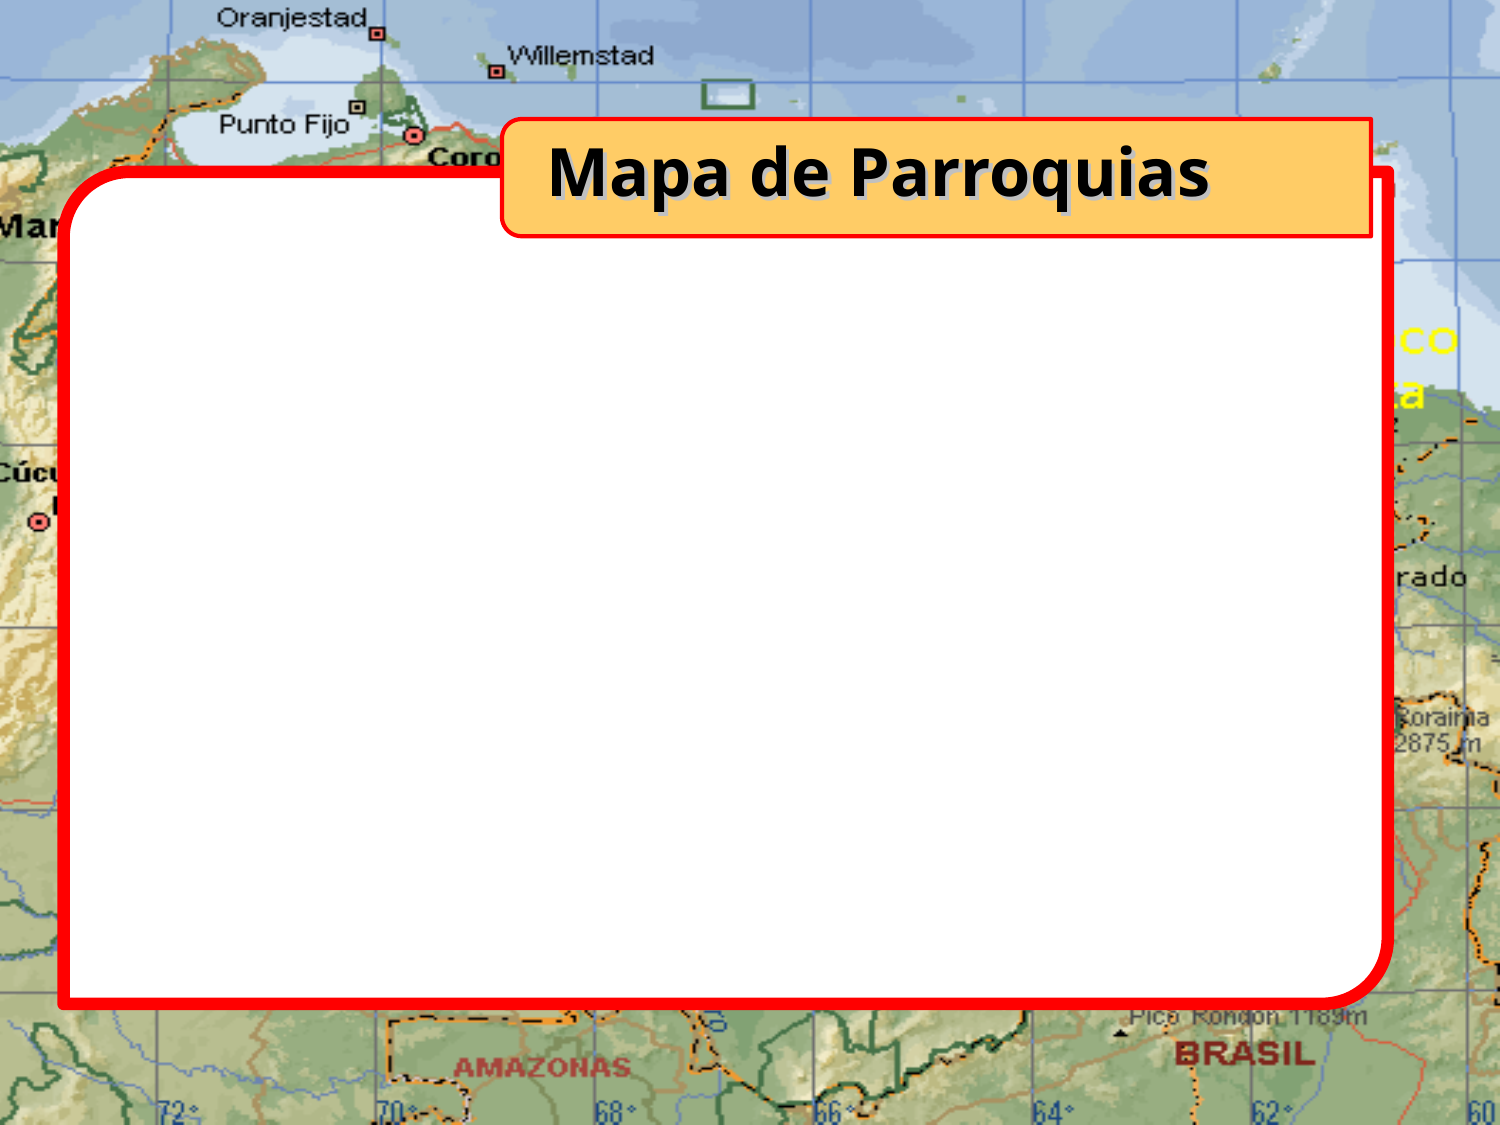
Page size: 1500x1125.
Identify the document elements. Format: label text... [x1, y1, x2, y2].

picture [0, 0, 1500, 1125]
text_box Mapa de Parroquias [531, 118, 1418, 211]
text_box [63, 119, 1388, 1004]
